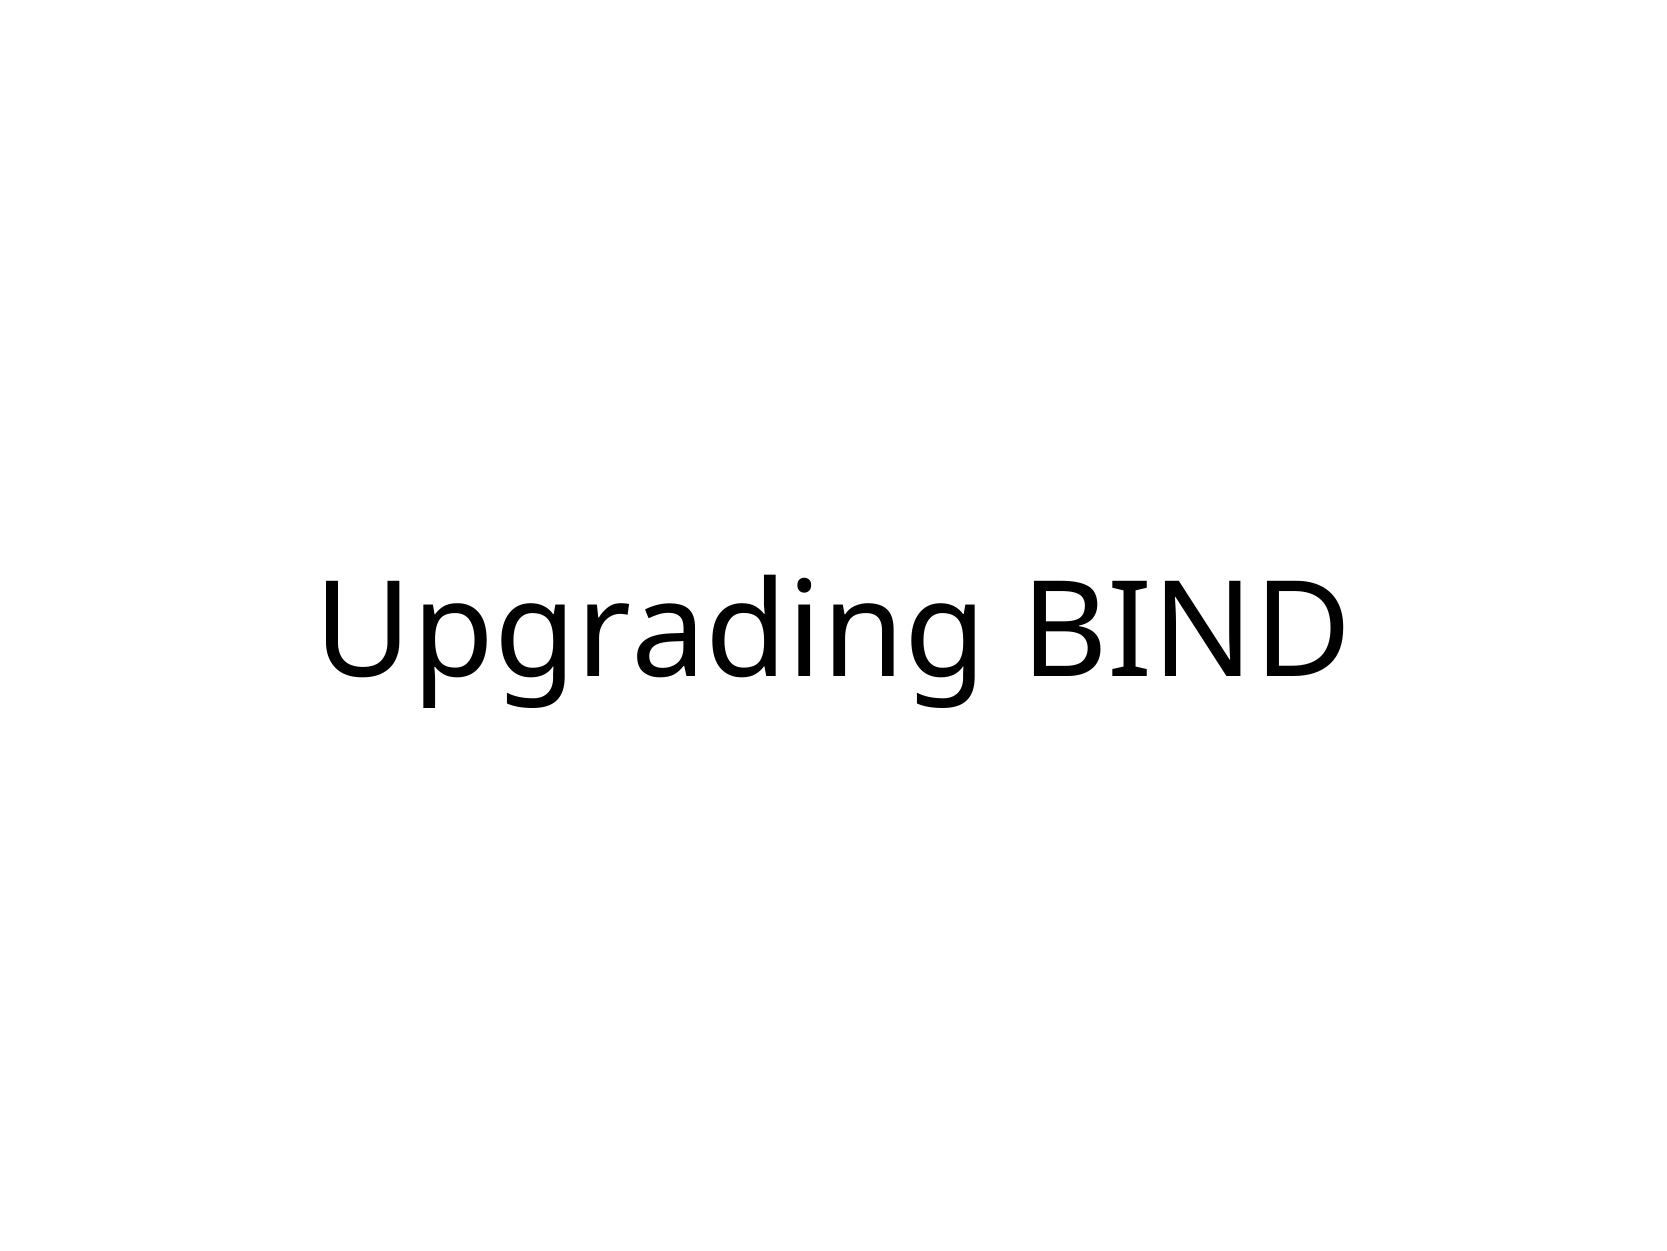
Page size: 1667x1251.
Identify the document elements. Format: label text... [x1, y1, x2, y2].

title Upgrading BIND [162, 381, 1505, 869]
